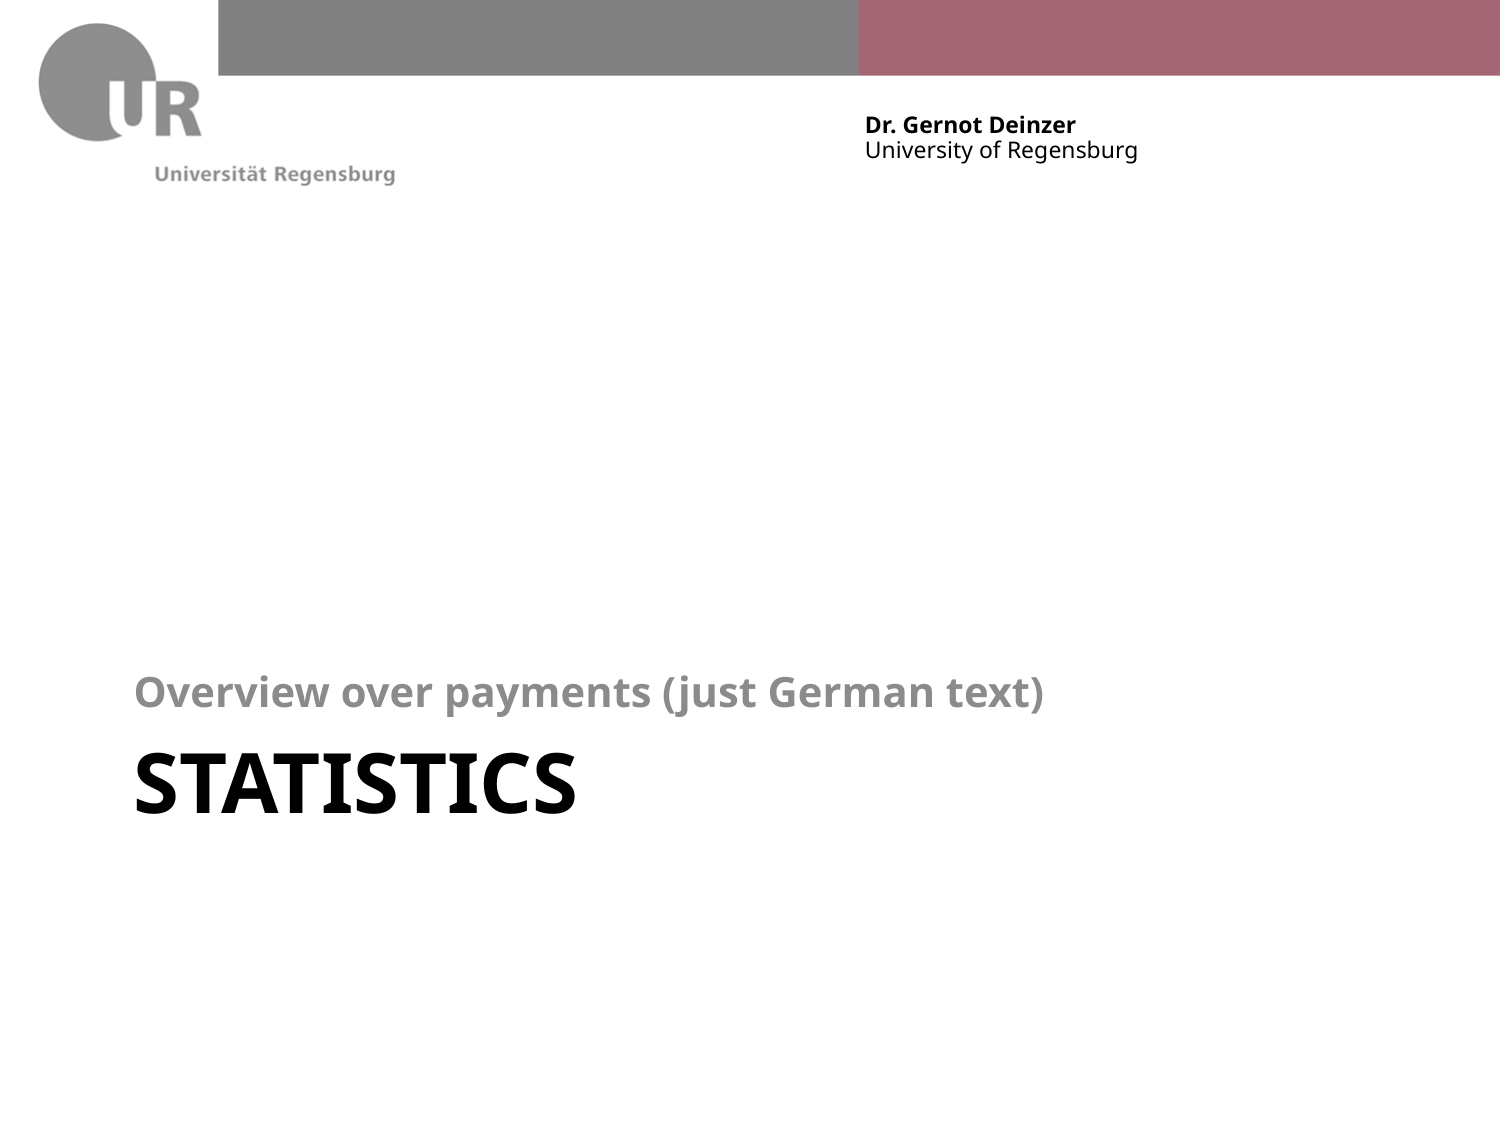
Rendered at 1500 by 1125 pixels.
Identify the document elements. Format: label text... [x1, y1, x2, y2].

title Statistics [118, 723, 1394, 947]
picture [17, 18, 419, 209]
list Overview over payments (just German text) [118, 476, 1394, 723]
